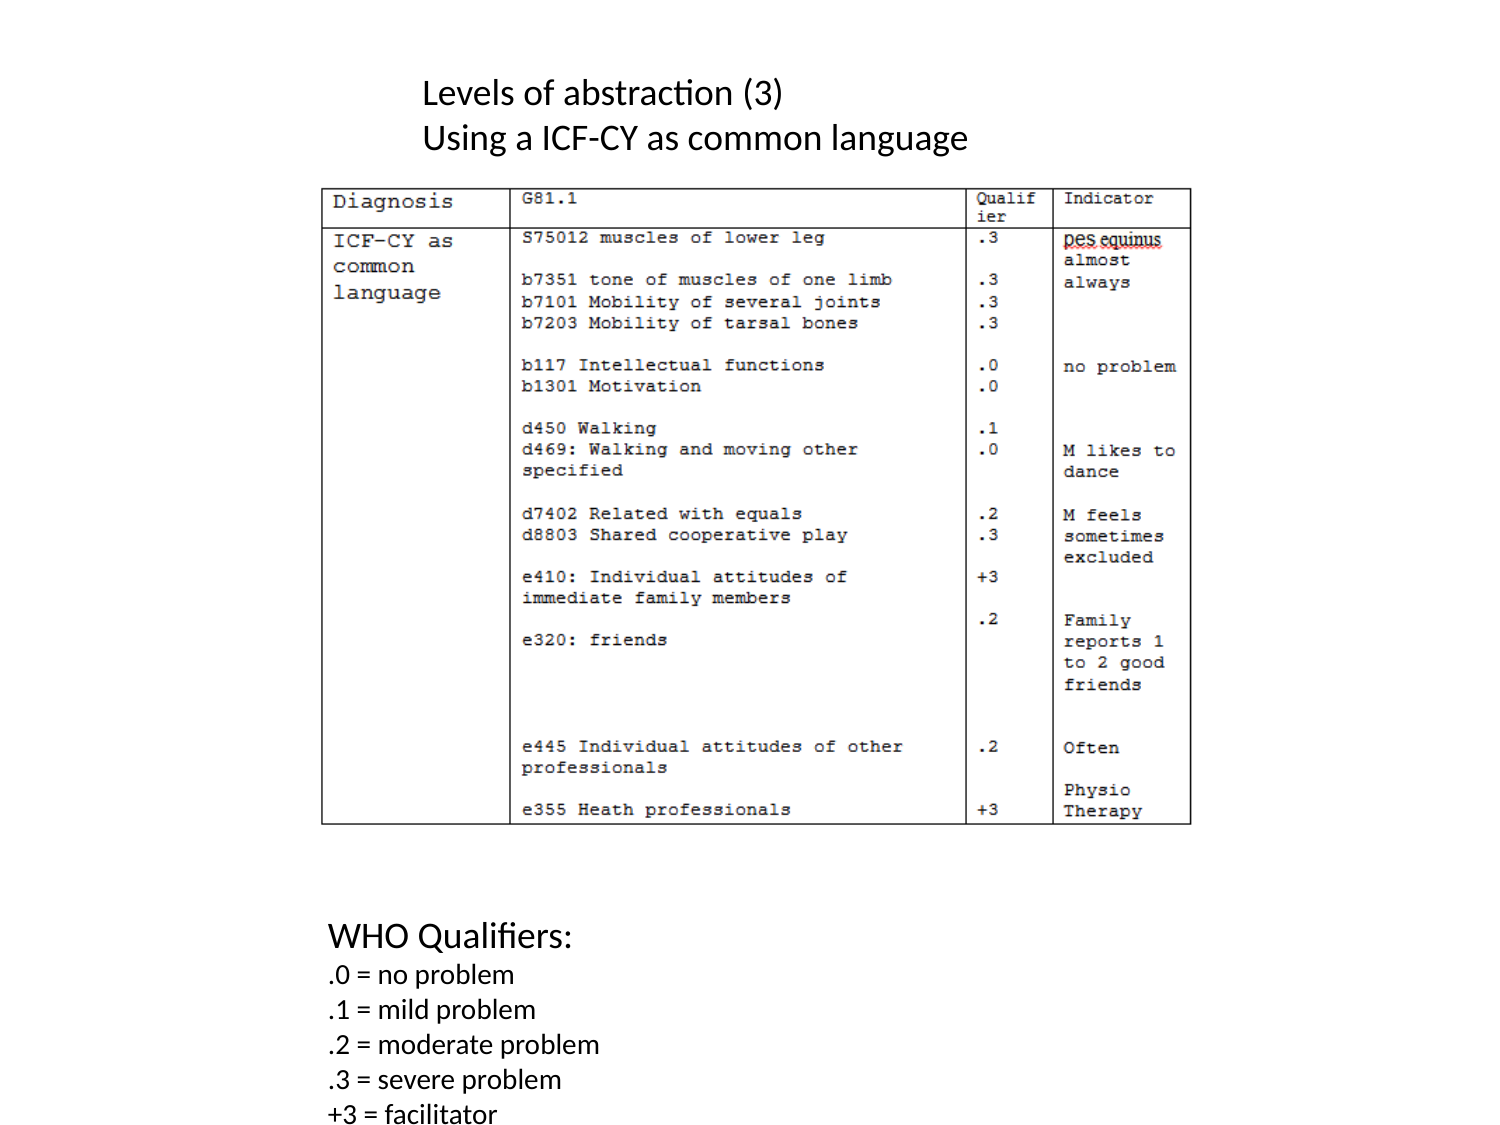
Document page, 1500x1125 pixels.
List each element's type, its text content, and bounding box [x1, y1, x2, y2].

text_box Levels of abstraction (3) Using a ICF-CY as common language [407, 61, 985, 166]
picture [312, 184, 1201, 839]
text_box WHO Qualifiers: .0 = no problem .1 = mild problem .2 = moderate problem .3 = severe problem +3 = facilitator [312, 903, 619, 1125]
